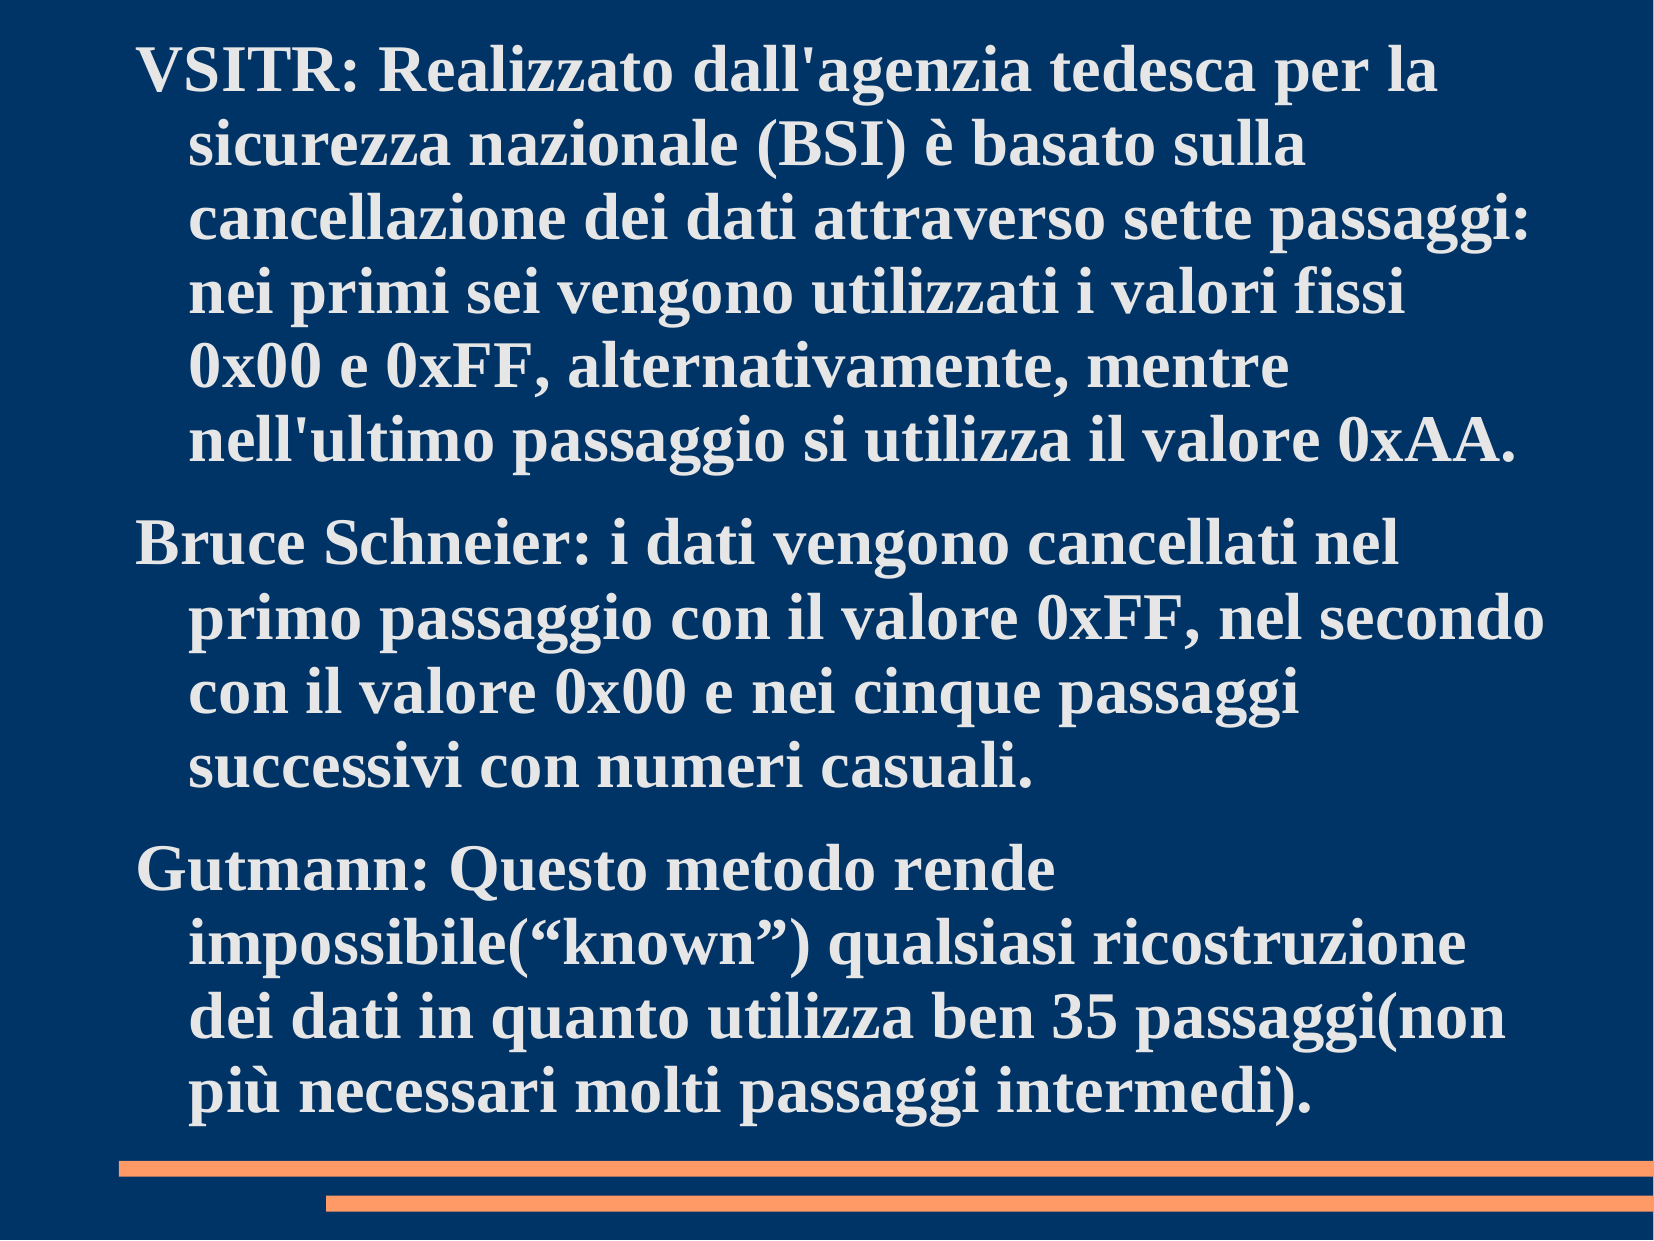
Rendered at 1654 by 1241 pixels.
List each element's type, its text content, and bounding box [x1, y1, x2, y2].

list VSITR: Realizzato dall'agenzia tedesca per la sicurezza nazionale (BSI) è basato sulla cancellazione dei dati attraverso sette passaggi: nei primi sei vengono utilizzati i valori fissi 0x00 e 0xFF, alternativamente, mentre nell'ultimo passaggio si utilizza il valore 0xAA. Bruce Schneier: i dati vengono cancellati nel primo passaggio con il valore 0xFF, nel secondo con il valore 0x00 e nei cinque passaggi successivi con numeri casuali. Gutmann: Questo metodo rende impossibile(“known”) qualsiasi ricostruzione dei dati in quanto utilizza ben 35 passaggi(non più necessari molti passaggi intermedi). [118, 31, 1558, 1128]
